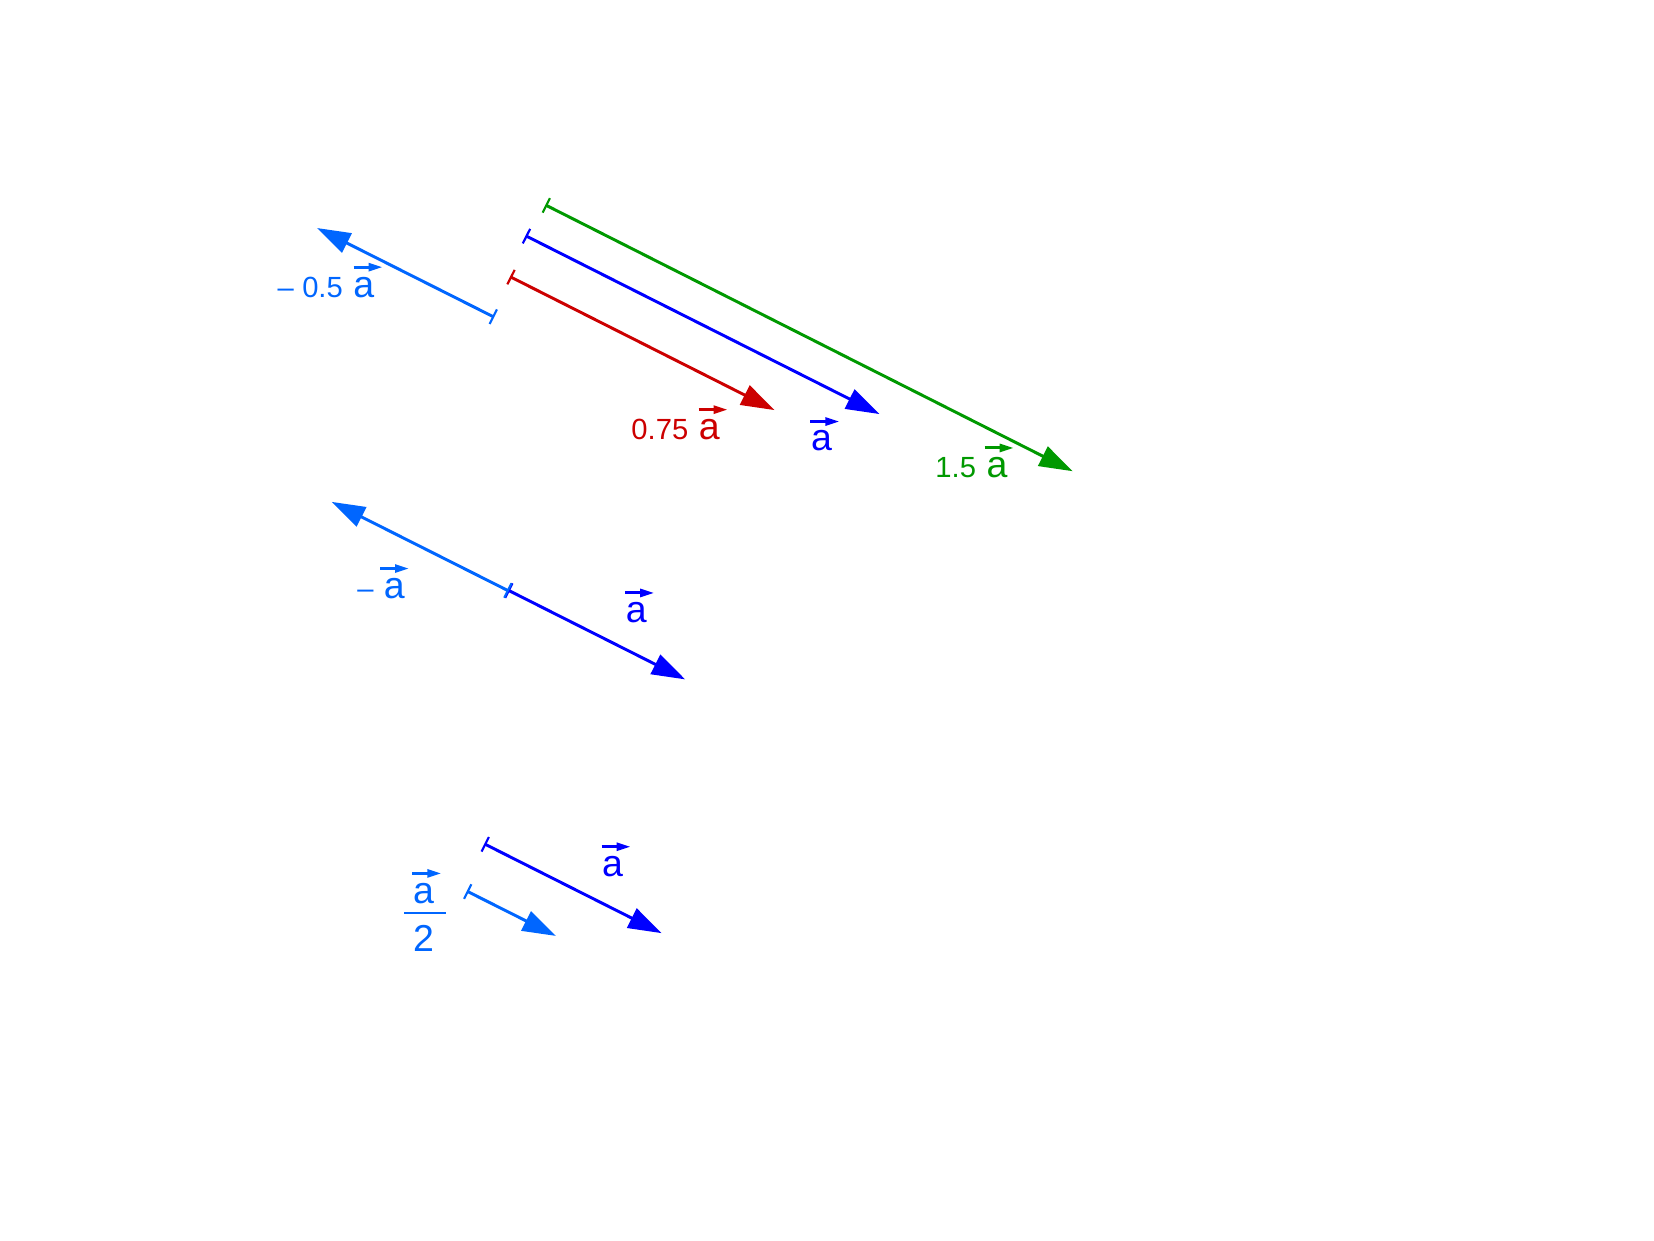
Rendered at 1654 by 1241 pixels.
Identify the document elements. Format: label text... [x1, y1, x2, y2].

text_box a [611, 580, 662, 638]
text_box 1.5 a [920, 436, 1041, 493]
text_box – 0.5 a [262, 255, 399, 313]
text_box – a [342, 557, 426, 615]
text_box 0.75 a [616, 397, 738, 455]
text_box a [796, 409, 847, 467]
text_box 2 [398, 909, 449, 967]
text_box a [587, 834, 638, 892]
text_box a [398, 862, 446, 909]
text_box – 0.5 a [376, 255, 399, 267]
